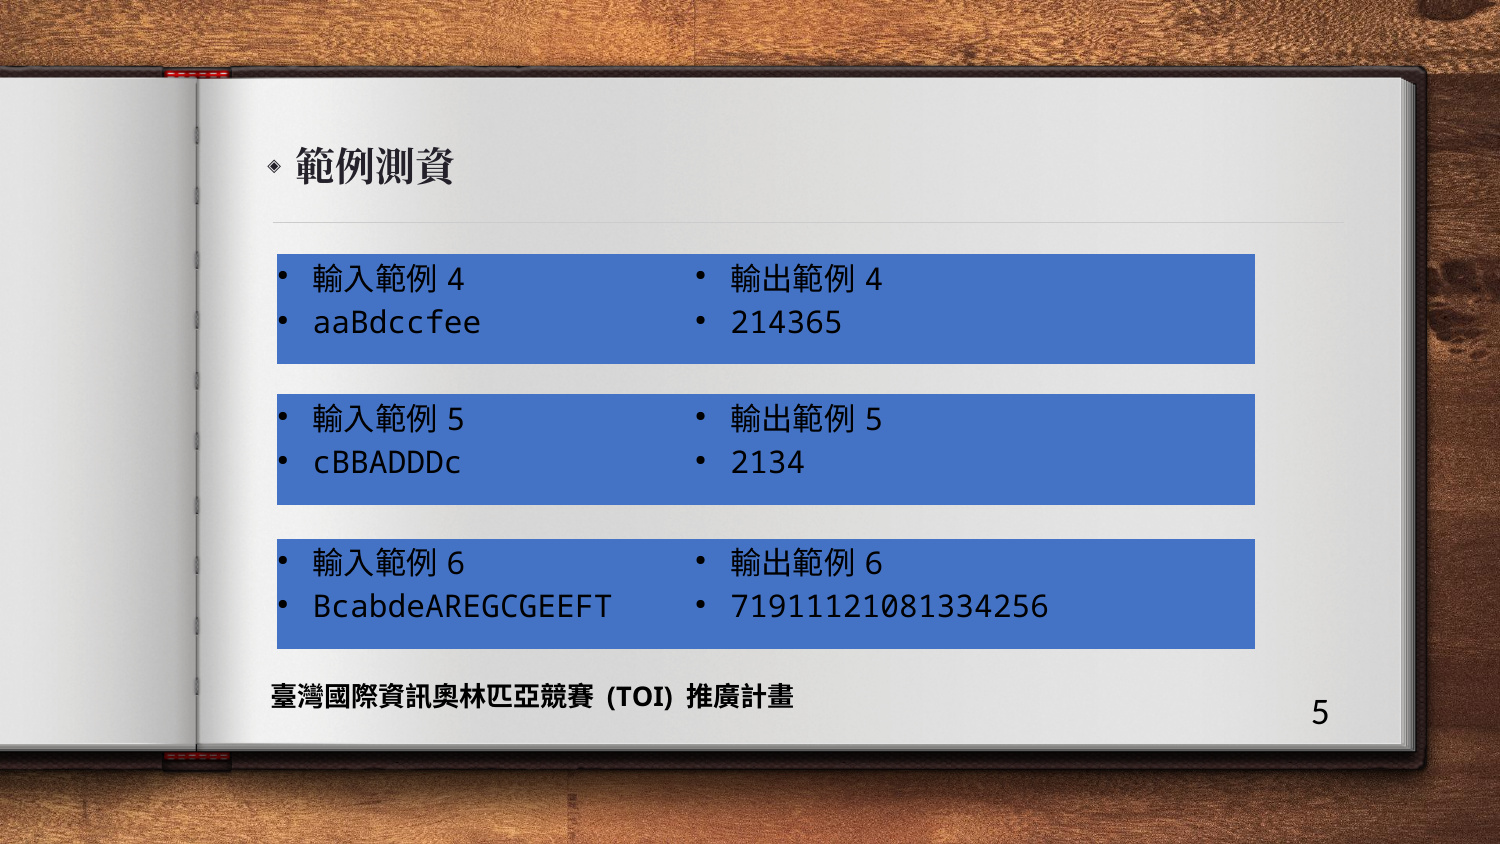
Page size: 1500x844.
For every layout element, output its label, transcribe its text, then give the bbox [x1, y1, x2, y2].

list 範例測資 [252, 126, 1194, 205]
table_header 輸入範例4 aaBdccfee [277, 254, 695, 364]
table_header 輸出範例6 71911121081334256 [695, 539, 1255, 649]
table_header 輸入範例6 BcabdeAREGCGEEFT [277, 539, 695, 649]
table_header 輸出範例4 214365 [695, 254, 1255, 364]
table_header 輸入範例5 cBBADDDc [277, 394, 695, 505]
table_header 輸出範例5 2134 [695, 394, 1255, 505]
text_box [1295, 672, 1386, 737]
